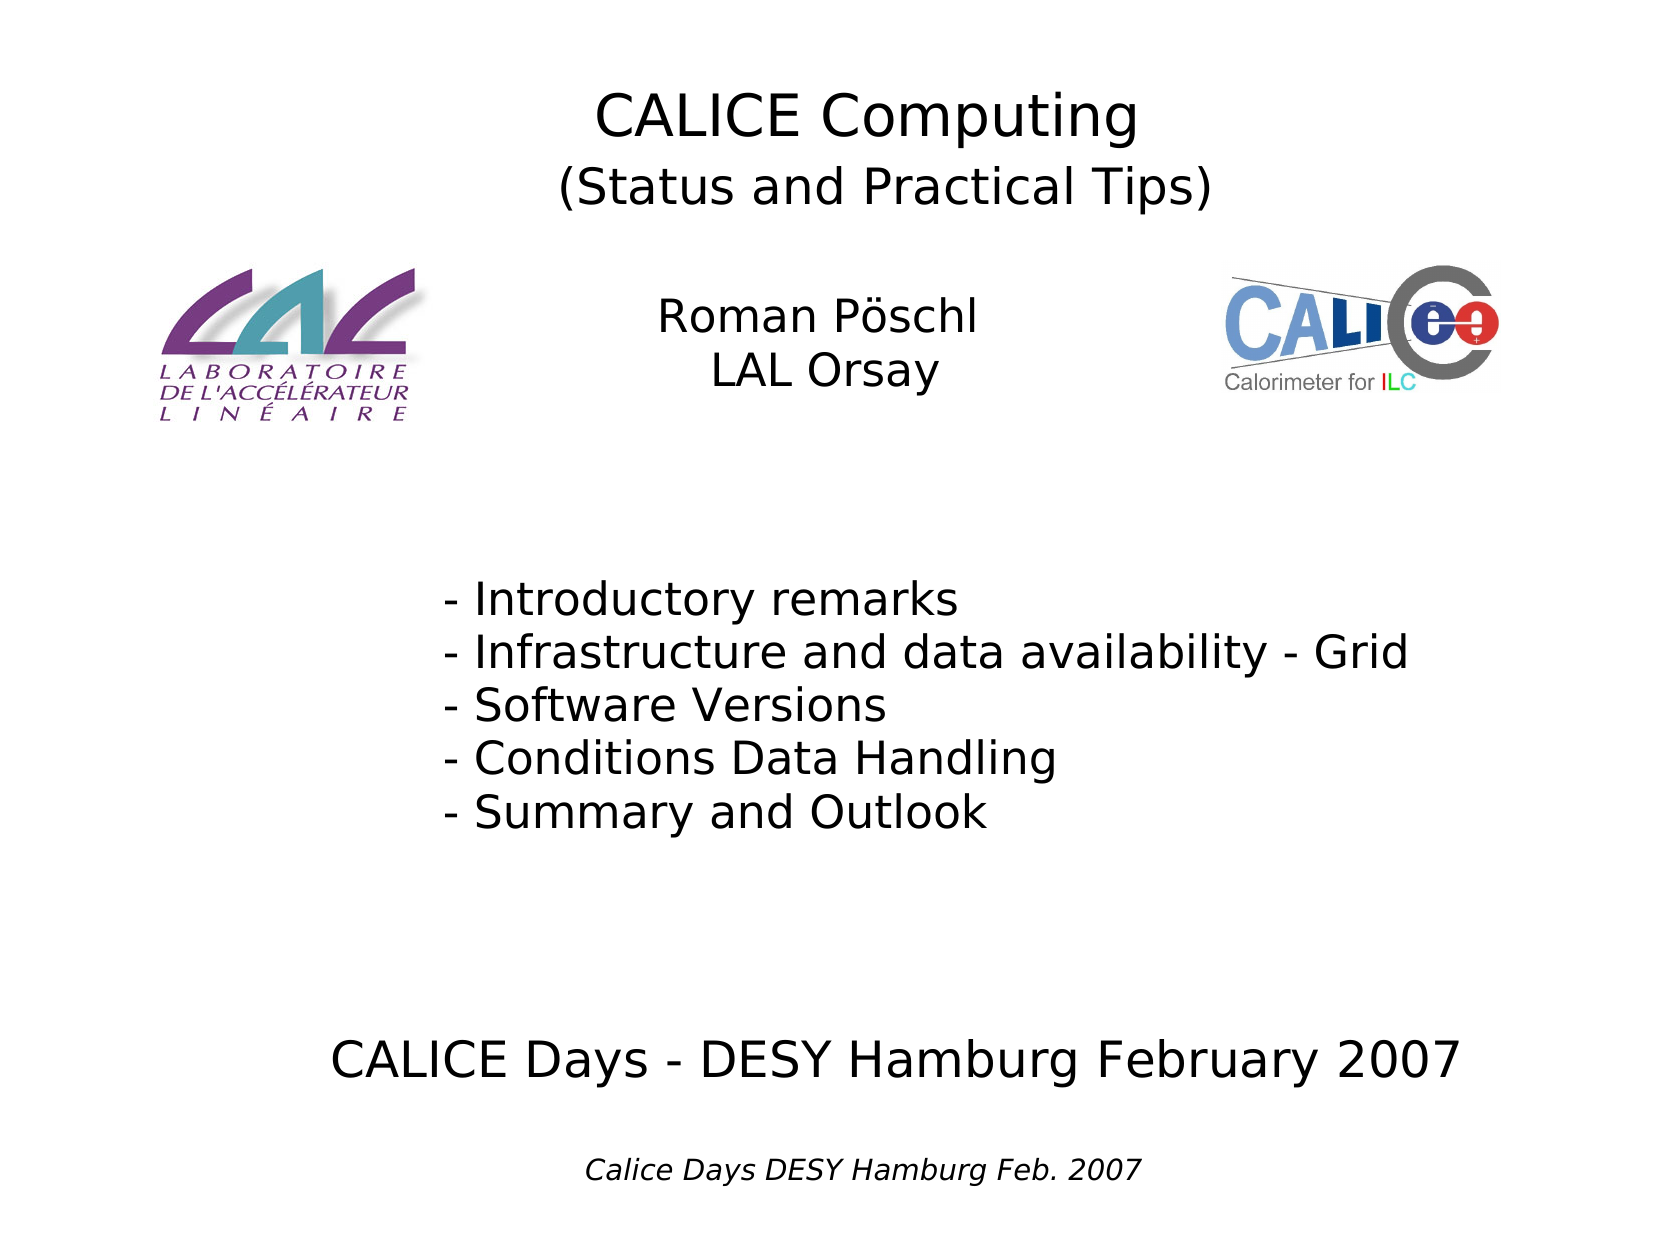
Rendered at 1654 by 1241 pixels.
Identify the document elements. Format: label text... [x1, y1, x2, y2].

text_box CALICE Computing (Status and Practical Tips) [450, 75, 1381, 226]
text_box CALICE Days - DESY Hamburg February 2007 [316, 1023, 1654, 1097]
text_box - Introductory remarks - Infrastructure and data availability - Grid - Software Versions - Conditions Data Handling - Summary and Outlook [428, 565, 1408, 847]
picture [1221, 260, 1501, 393]
text_box Roman Pöschl LAL Orsay [550, 280, 1066, 460]
picture [153, 262, 433, 426]
